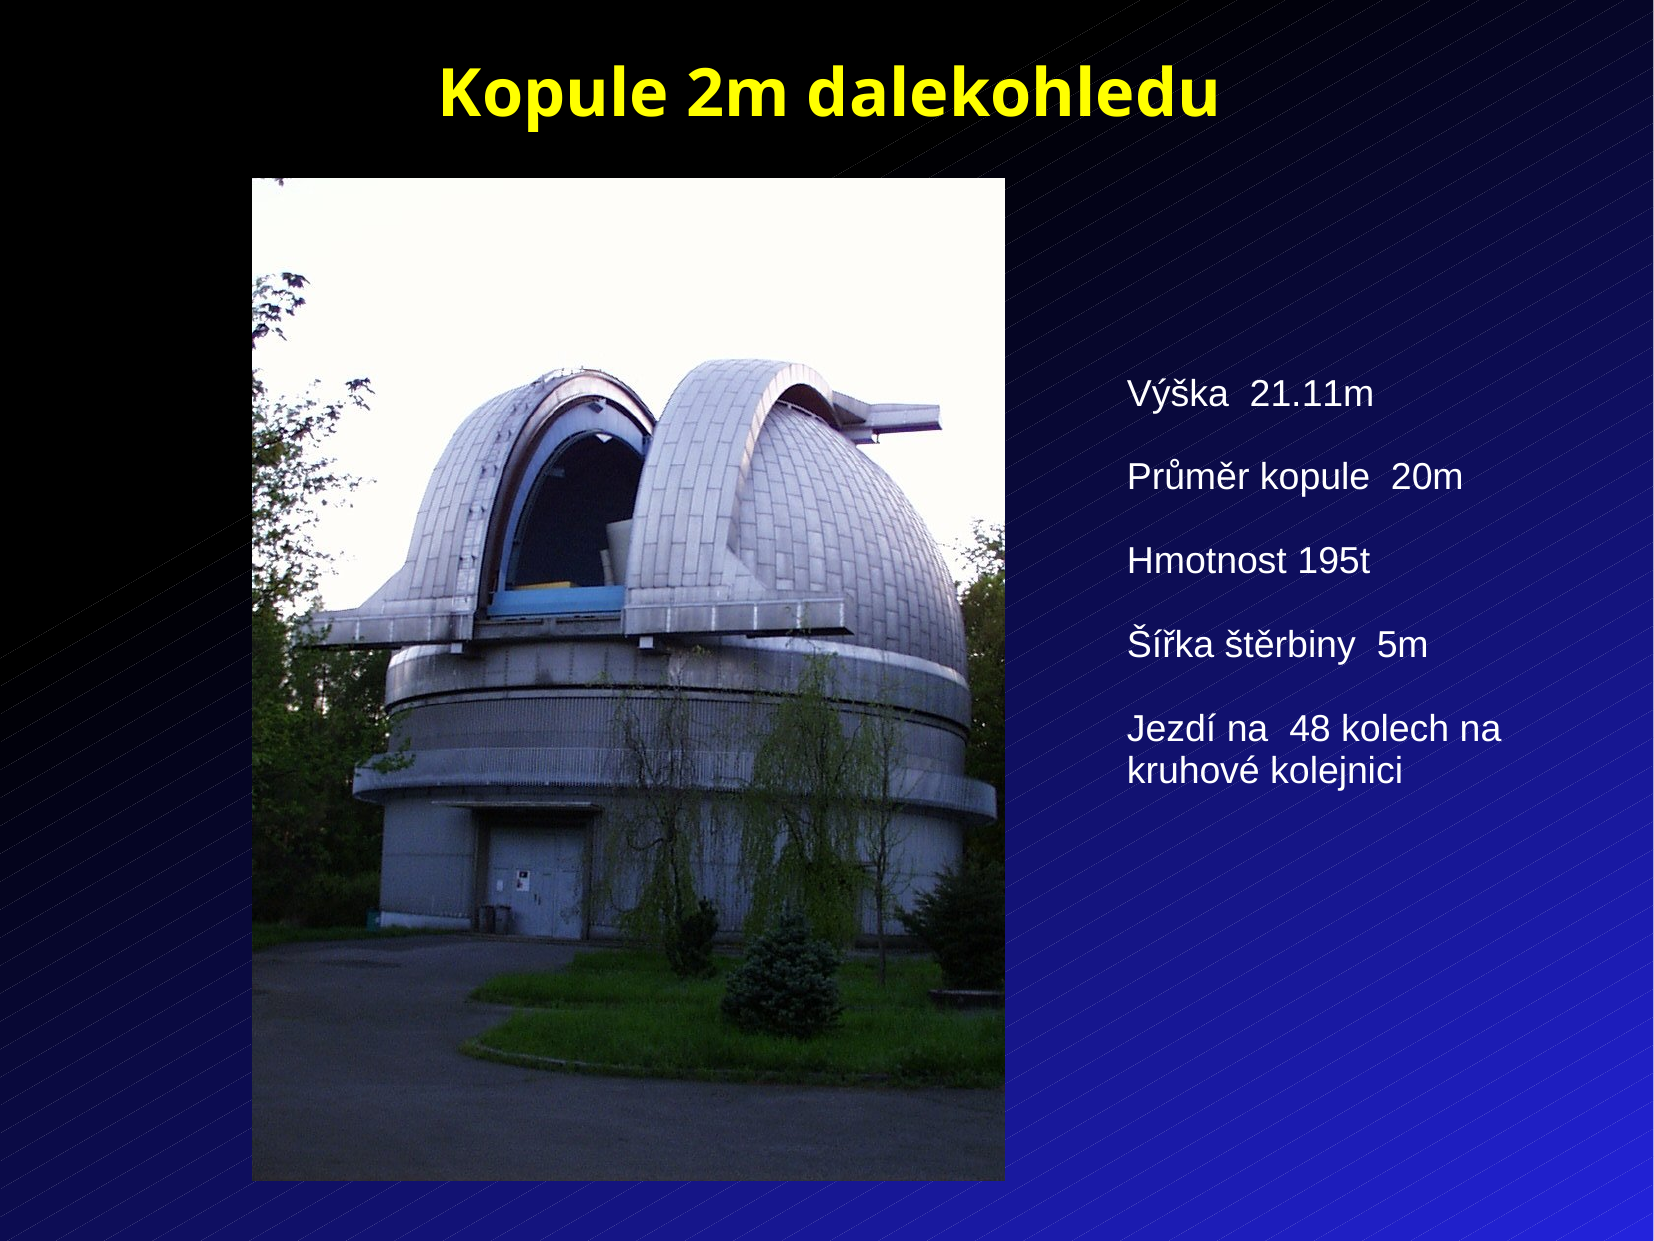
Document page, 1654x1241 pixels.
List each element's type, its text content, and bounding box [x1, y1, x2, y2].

picture [252, 178, 1005, 1181]
title Kopule 2m dalekohledu [94, 35, 1583, 147]
text_box Výška 21.11m Průměr kopule 20m Hmotnost 195t Šířka štěrbiny 5m Jezdí na 48 kolech na kruhové kolejnici [1112, 364, 1626, 1010]
